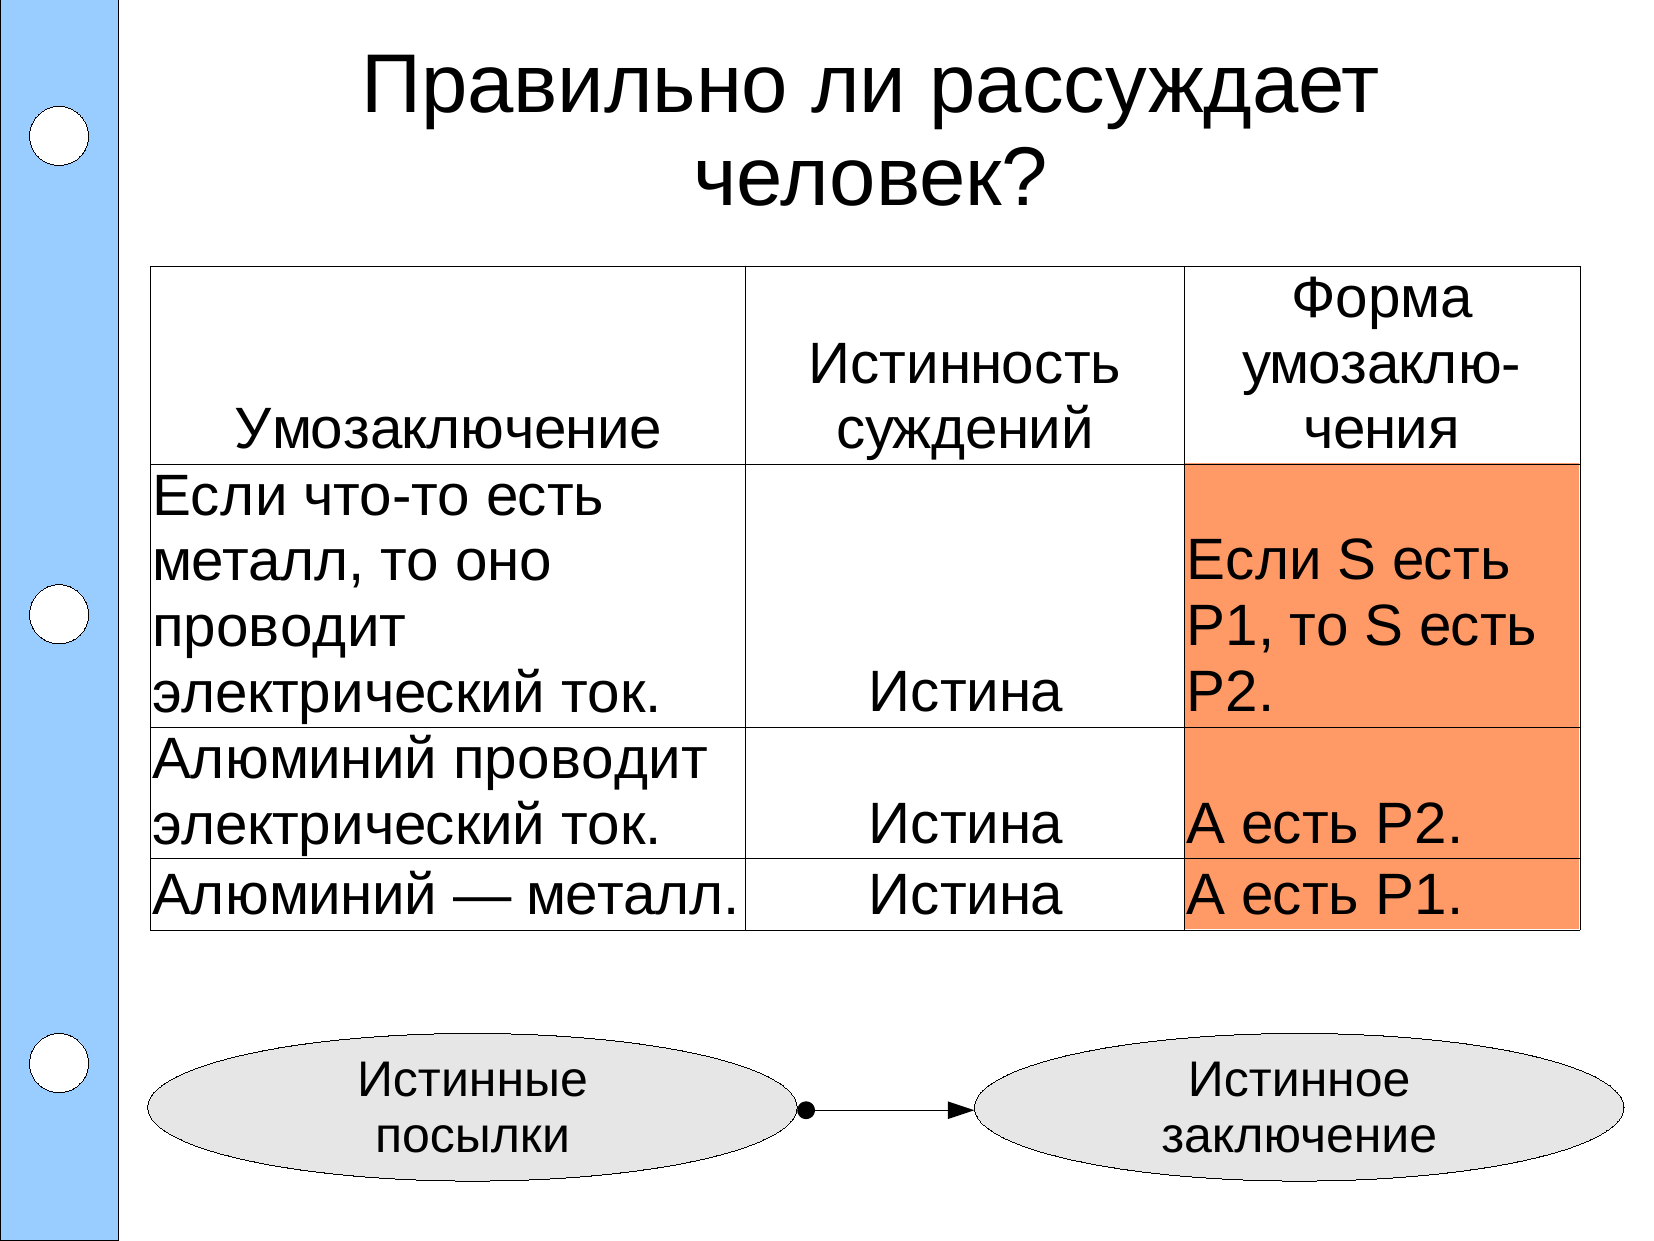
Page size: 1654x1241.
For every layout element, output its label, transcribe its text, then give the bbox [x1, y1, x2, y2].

text_box Истинное заключение [974, 1033, 1625, 1182]
text_box Истинные посылки [147, 1033, 798, 1182]
text_box [0, 0, 119, 1241]
chart [149, 265, 1654, 985]
text_box Правильно ли рассуждает человек? [206, 29, 1536, 231]
